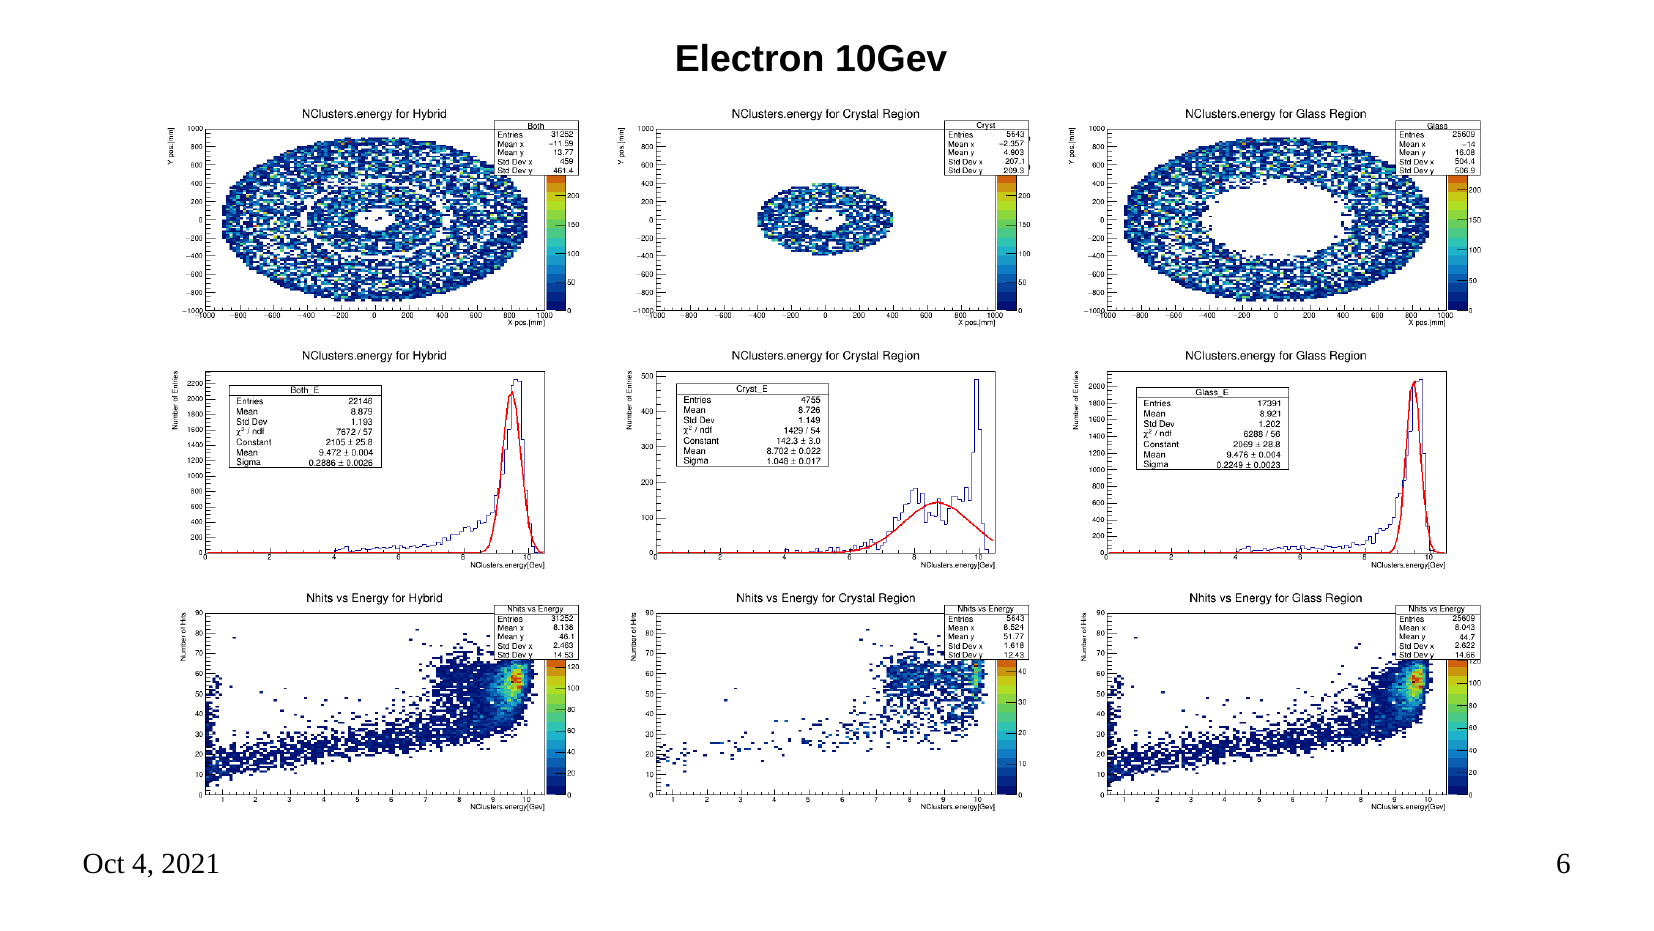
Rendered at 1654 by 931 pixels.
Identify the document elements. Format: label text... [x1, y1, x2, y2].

text_box Electron 10Gev [510, 30, 1051, 87]
picture [150, 99, 1502, 826]
